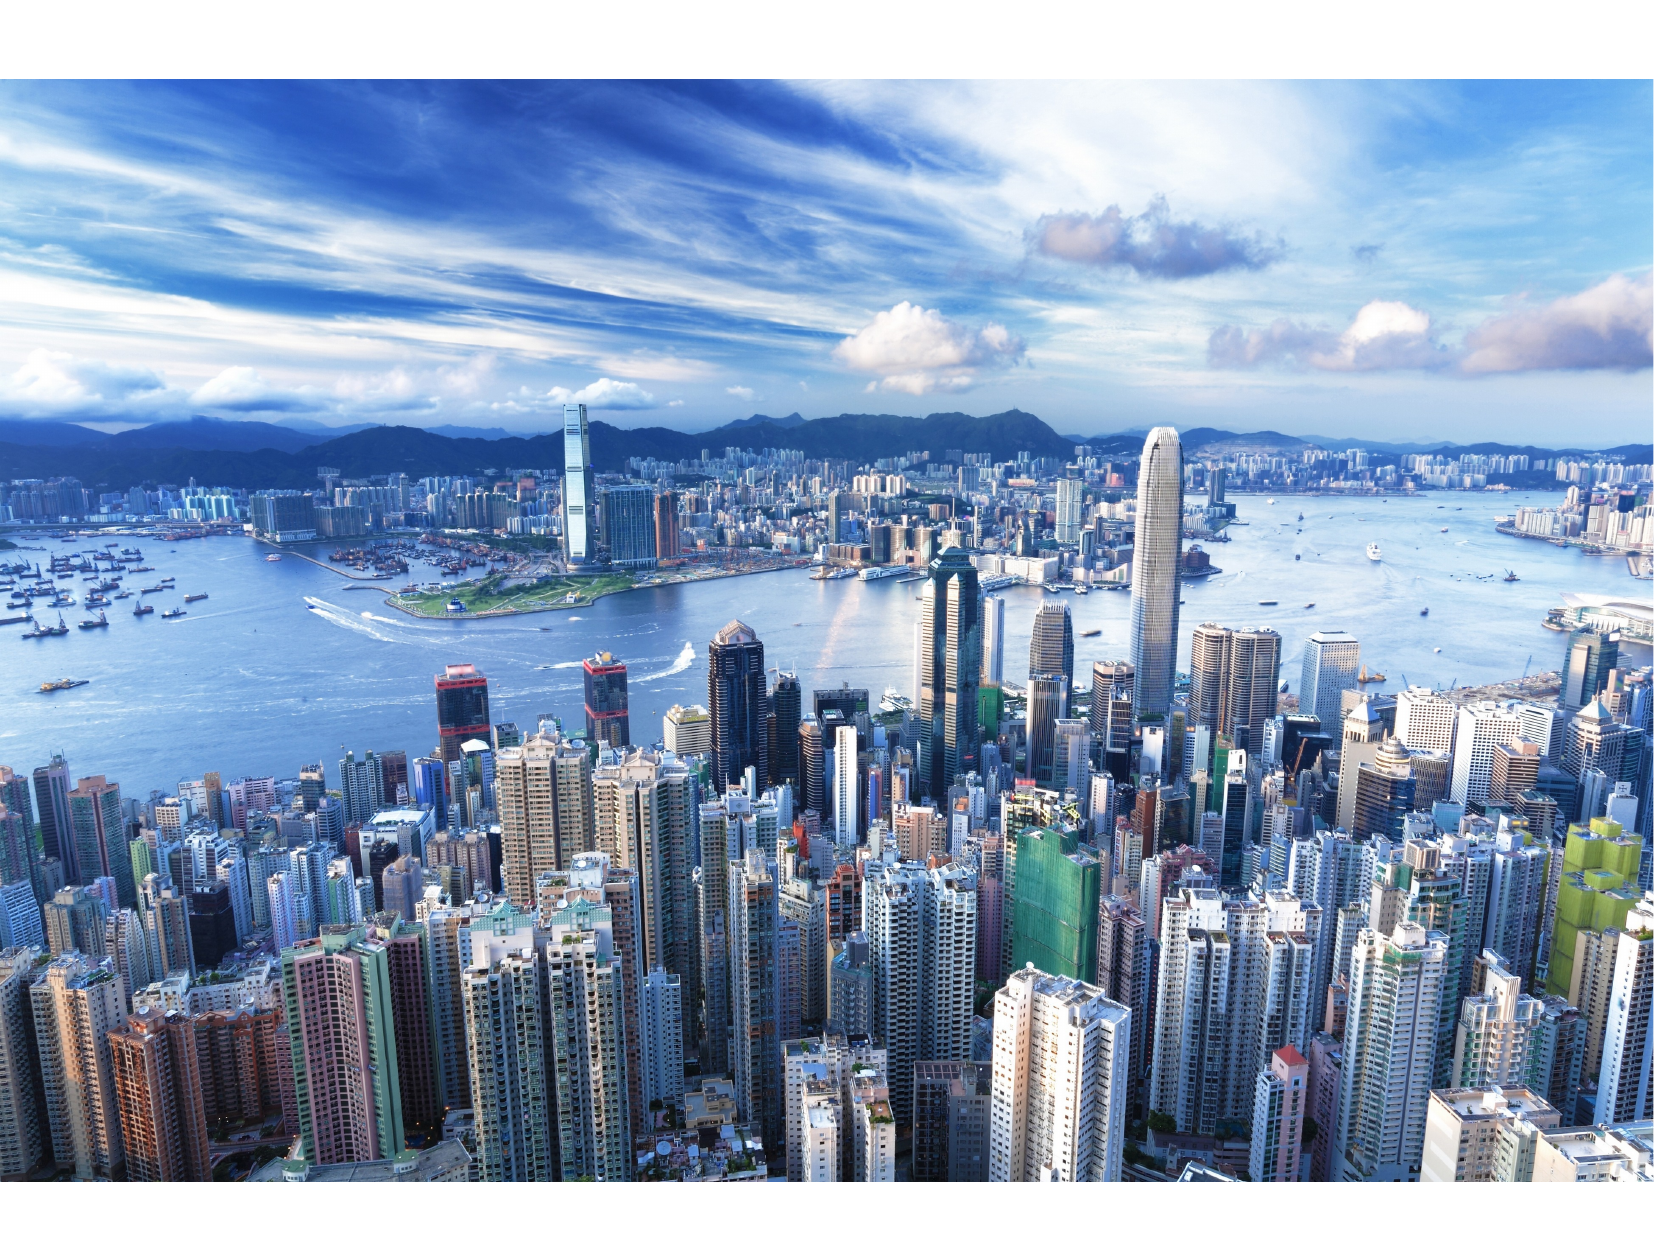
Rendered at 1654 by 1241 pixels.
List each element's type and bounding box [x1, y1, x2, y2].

picture [0, 79, 1654, 1182]
